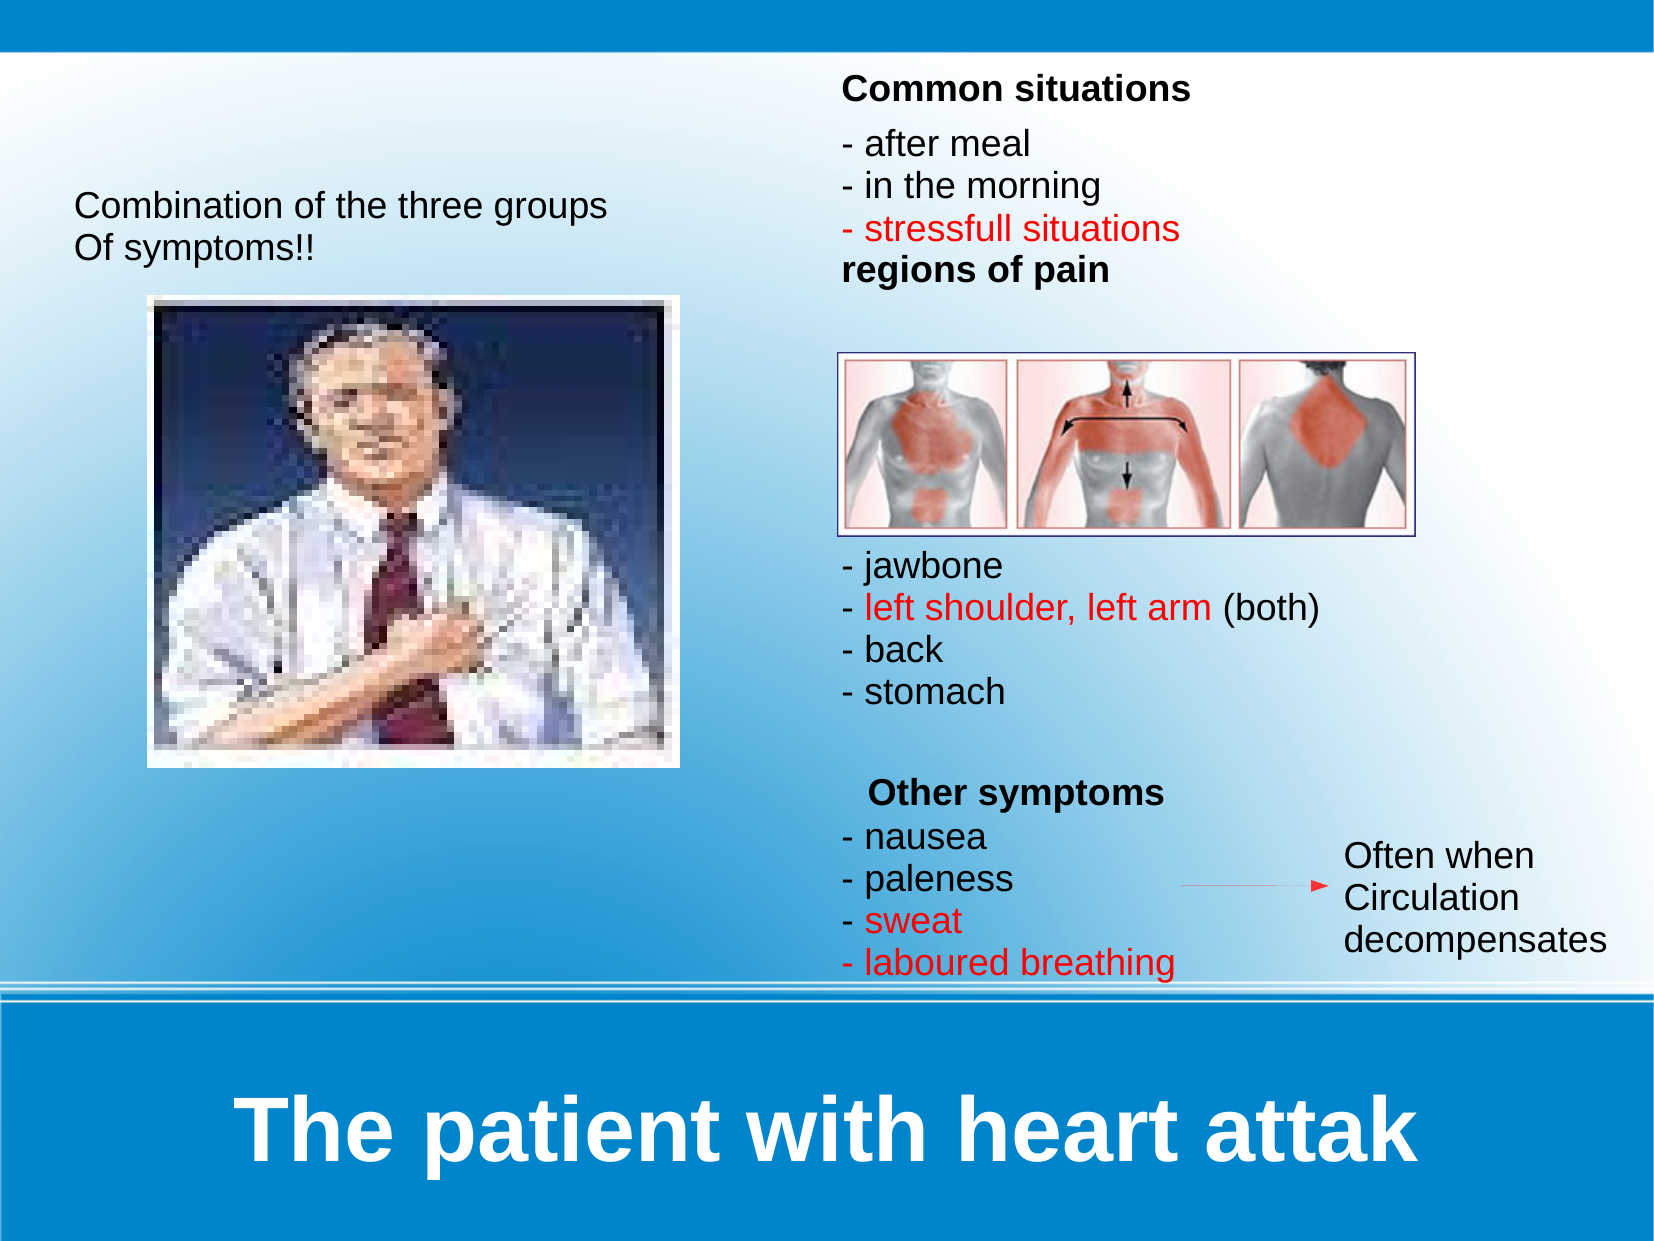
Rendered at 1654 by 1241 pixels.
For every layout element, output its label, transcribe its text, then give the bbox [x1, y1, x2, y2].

text_box - jawbone - left shoulder, left arm (both) - back - stomach [826, 536, 1336, 770]
text_box Common situations [826, 60, 1207, 119]
text_box Combination of the three groups Of symptoms!! [59, 177, 624, 319]
text_box Other symptoms [852, 763, 1182, 822]
picture [147, 295, 680, 768]
text_box - nausea - paleness - sweat - laboured breathing [826, 808, 1191, 1085]
text_box Often when Circulation decompensates [1328, 826, 1633, 968]
title The patient with heart attak [82, 1021, 1571, 1229]
text_box - after meal - in the morning - stressfull situations regions of pain [826, 119, 1196, 349]
picture [837, 352, 1416, 537]
